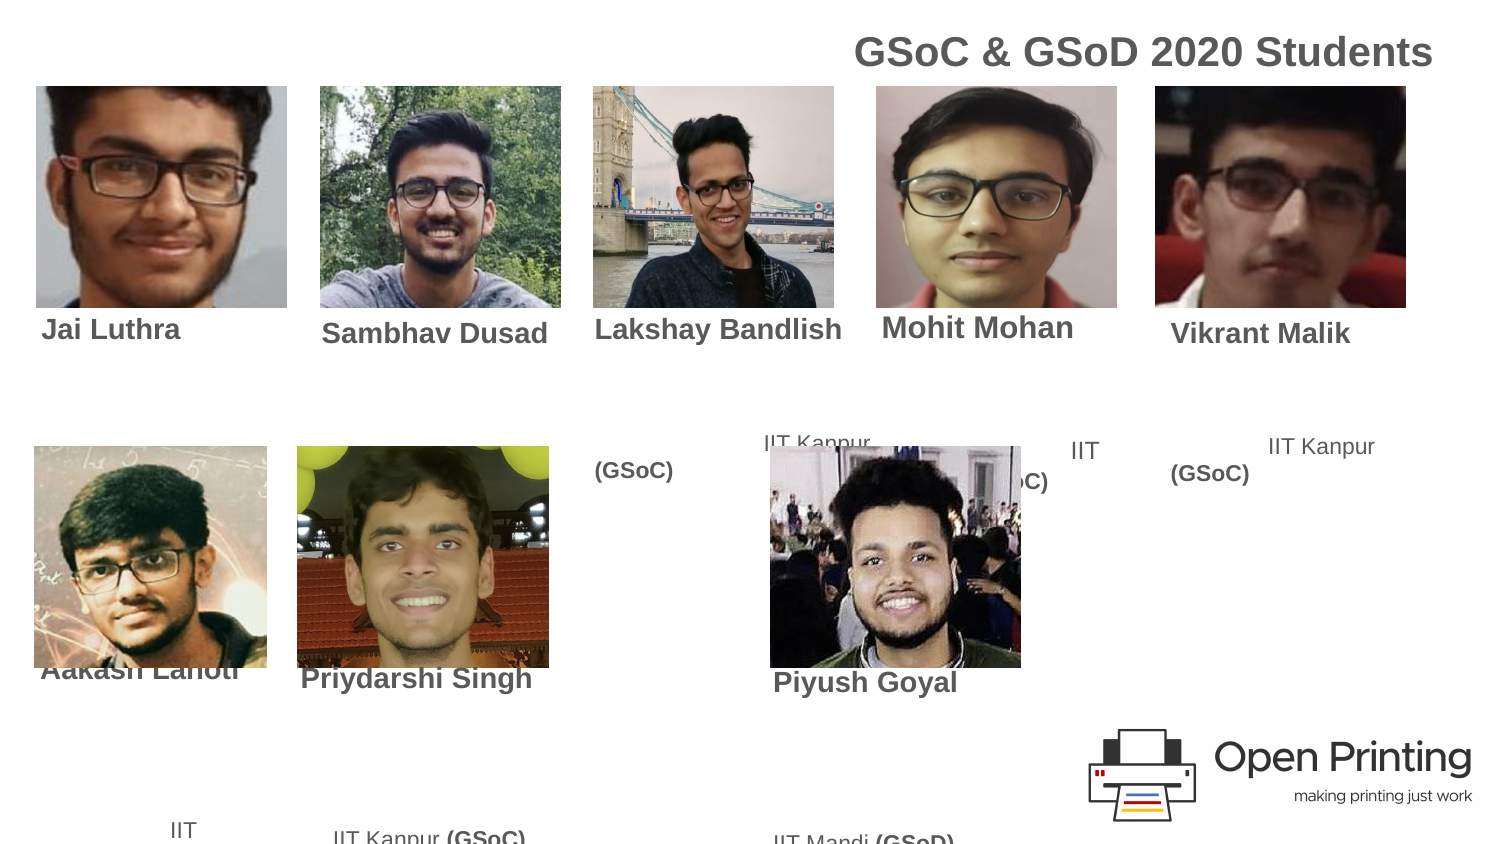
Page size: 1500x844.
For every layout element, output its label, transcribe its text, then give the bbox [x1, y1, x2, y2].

list Mohit Mohan IIT Kanpur (GSoC) [866, 292, 1155, 408]
picture [1075, 711, 1488, 835]
picture [593, 86, 834, 295]
title GSoC & GSoD 2020 Students [51, 10, 1449, 84]
list Vikrant Malik IIT Kanpur (GSoC) [1155, 299, 1465, 415]
list Jai Luthra IIT Mandi (GSoC) [26, 295, 260, 411]
picture [34, 446, 267, 668]
picture [876, 86, 1117, 292]
list Lakshay Bandlish IIT Kanpur (GSoC) [579, 295, 889, 412]
list Aakash Lahoti IIT Kanpur (GSoC) [25, 630, 276, 746]
picture [320, 86, 561, 299]
list Piyush Goyal IIT Mandi (GSoD) [758, 642, 1034, 759]
picture [36, 86, 287, 309]
picture [1155, 86, 1406, 299]
picture [297, 446, 549, 638]
picture [770, 446, 1021, 642]
list Priydarshi Singh IIT Kanpur (GSoC) [285, 638, 561, 755]
list Sambhav Dusad IIT Mandi (GSoC) [306, 299, 596, 415]
